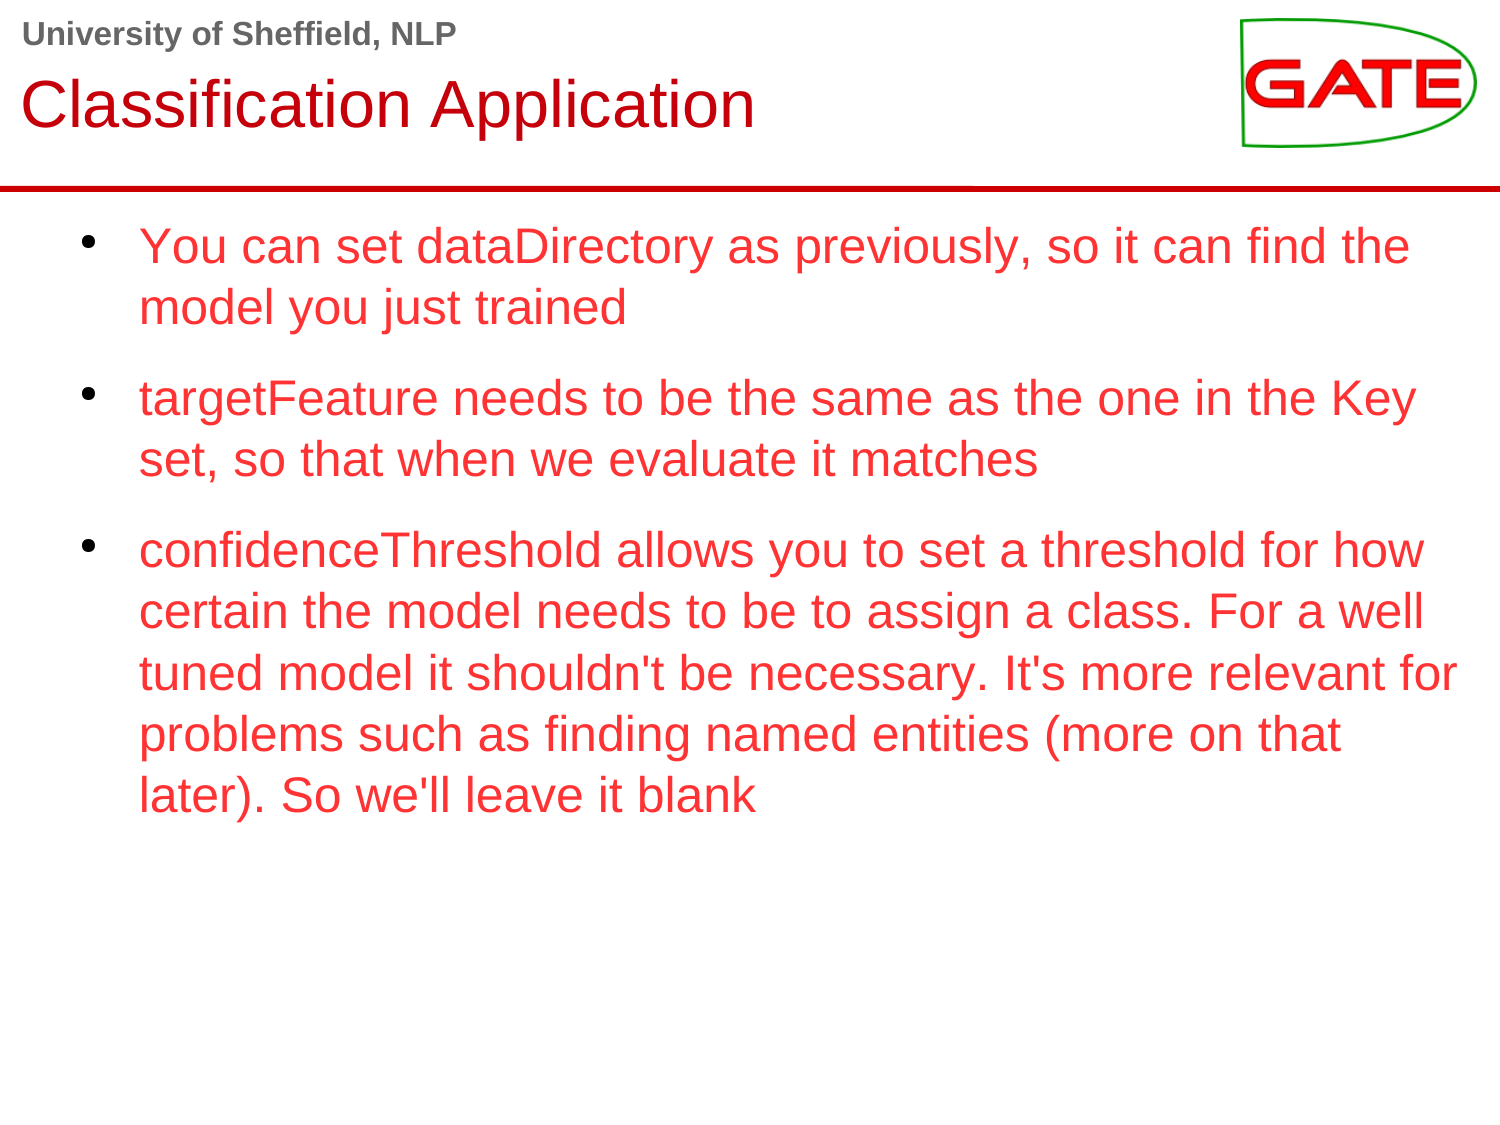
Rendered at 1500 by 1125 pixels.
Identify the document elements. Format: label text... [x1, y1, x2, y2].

picture [1240, 18, 1477, 148]
list You can set dataDirectory as previously, so it can find the model you just trained targetFeature needs to be the same as the one in the Key set, so that when we evaluate it matches confidenceThreshold allows you to set a threshold for how certain the model needs to be to assign a class. For a well tuned model it shouldn't be necessary. It's more relevant for problems such as finding named entities (more on that later). So we'll leave it blank [23, 212, 1477, 1063]
title Classification Application [20, 45, 1240, 166]
